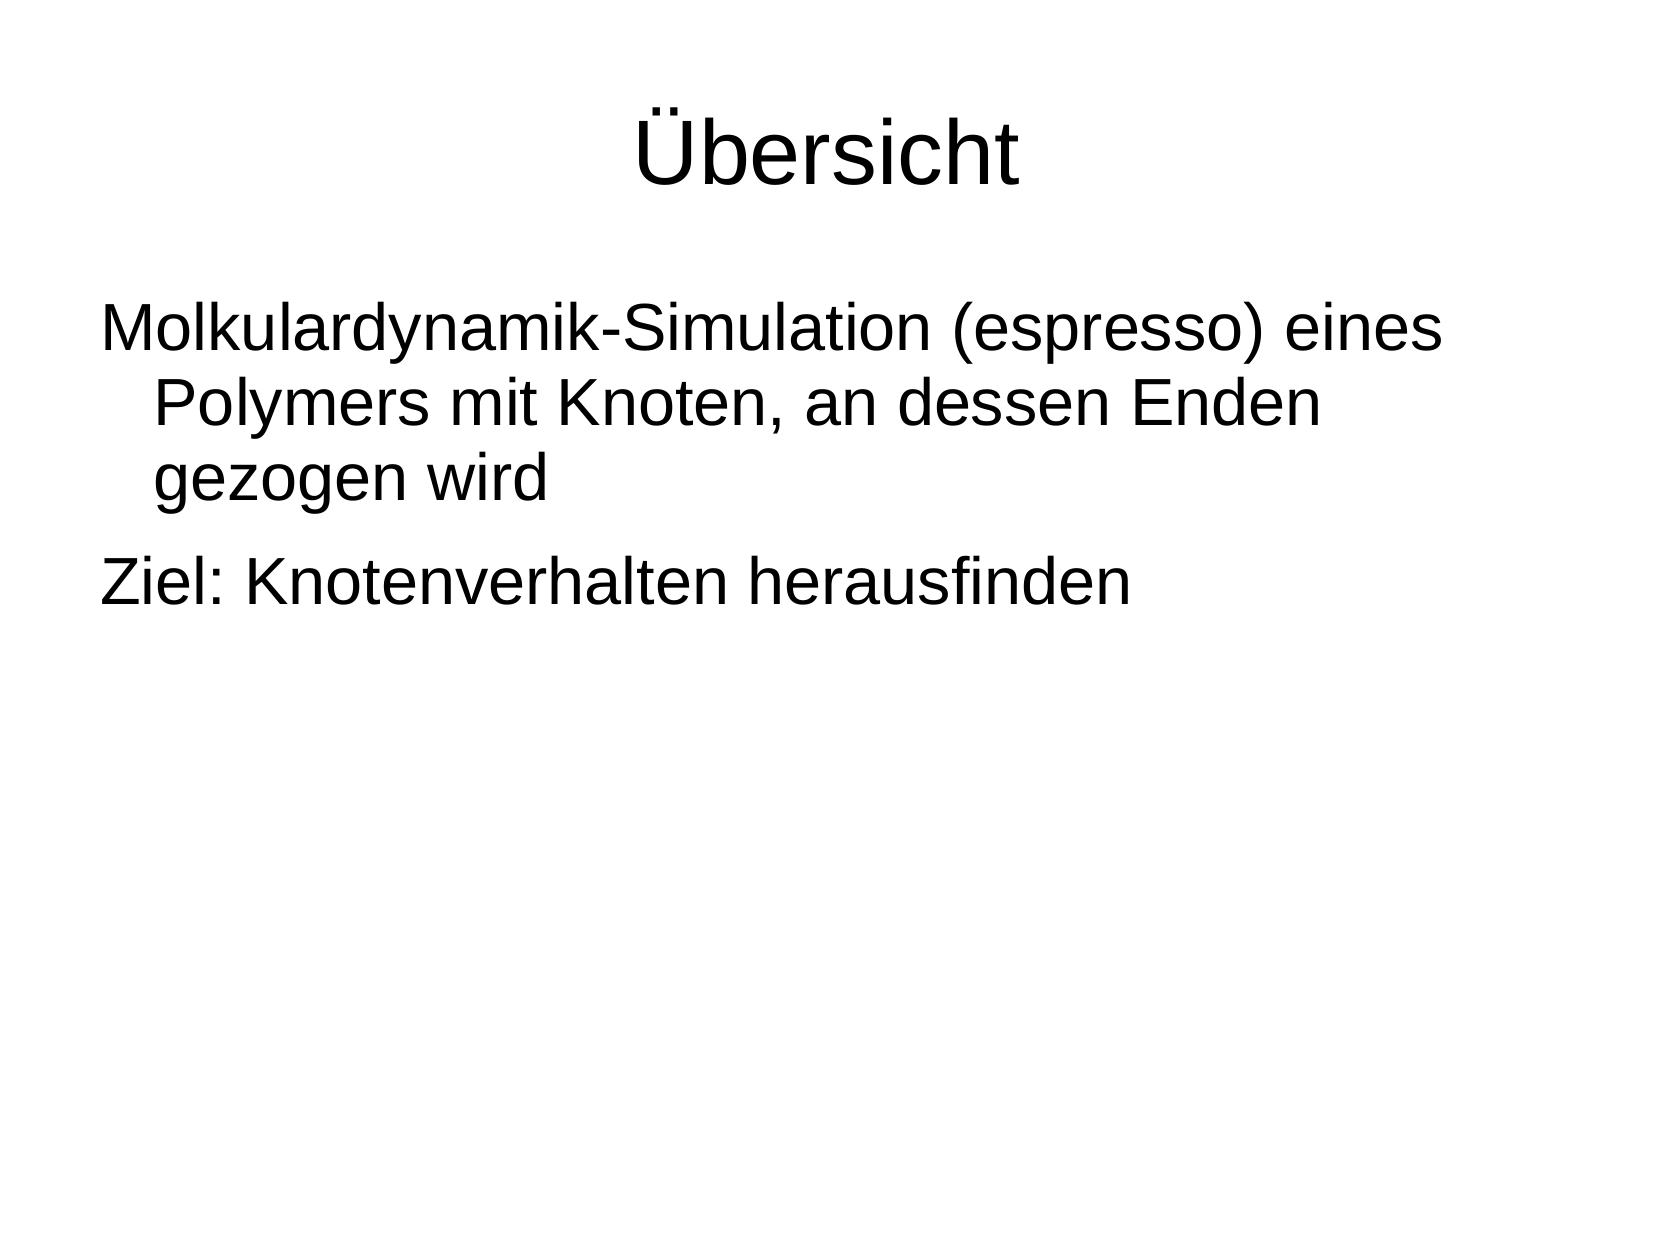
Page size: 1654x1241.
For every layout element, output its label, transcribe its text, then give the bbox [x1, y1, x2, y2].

title Übersicht [82, 56, 1571, 250]
list Molkulardynamik-Simulation (espresso) eines Polymers mit Knoten, an dessen Enden gezogen wird Ziel: Knotenverhalten herausfinden [82, 290, 1571, 1094]
